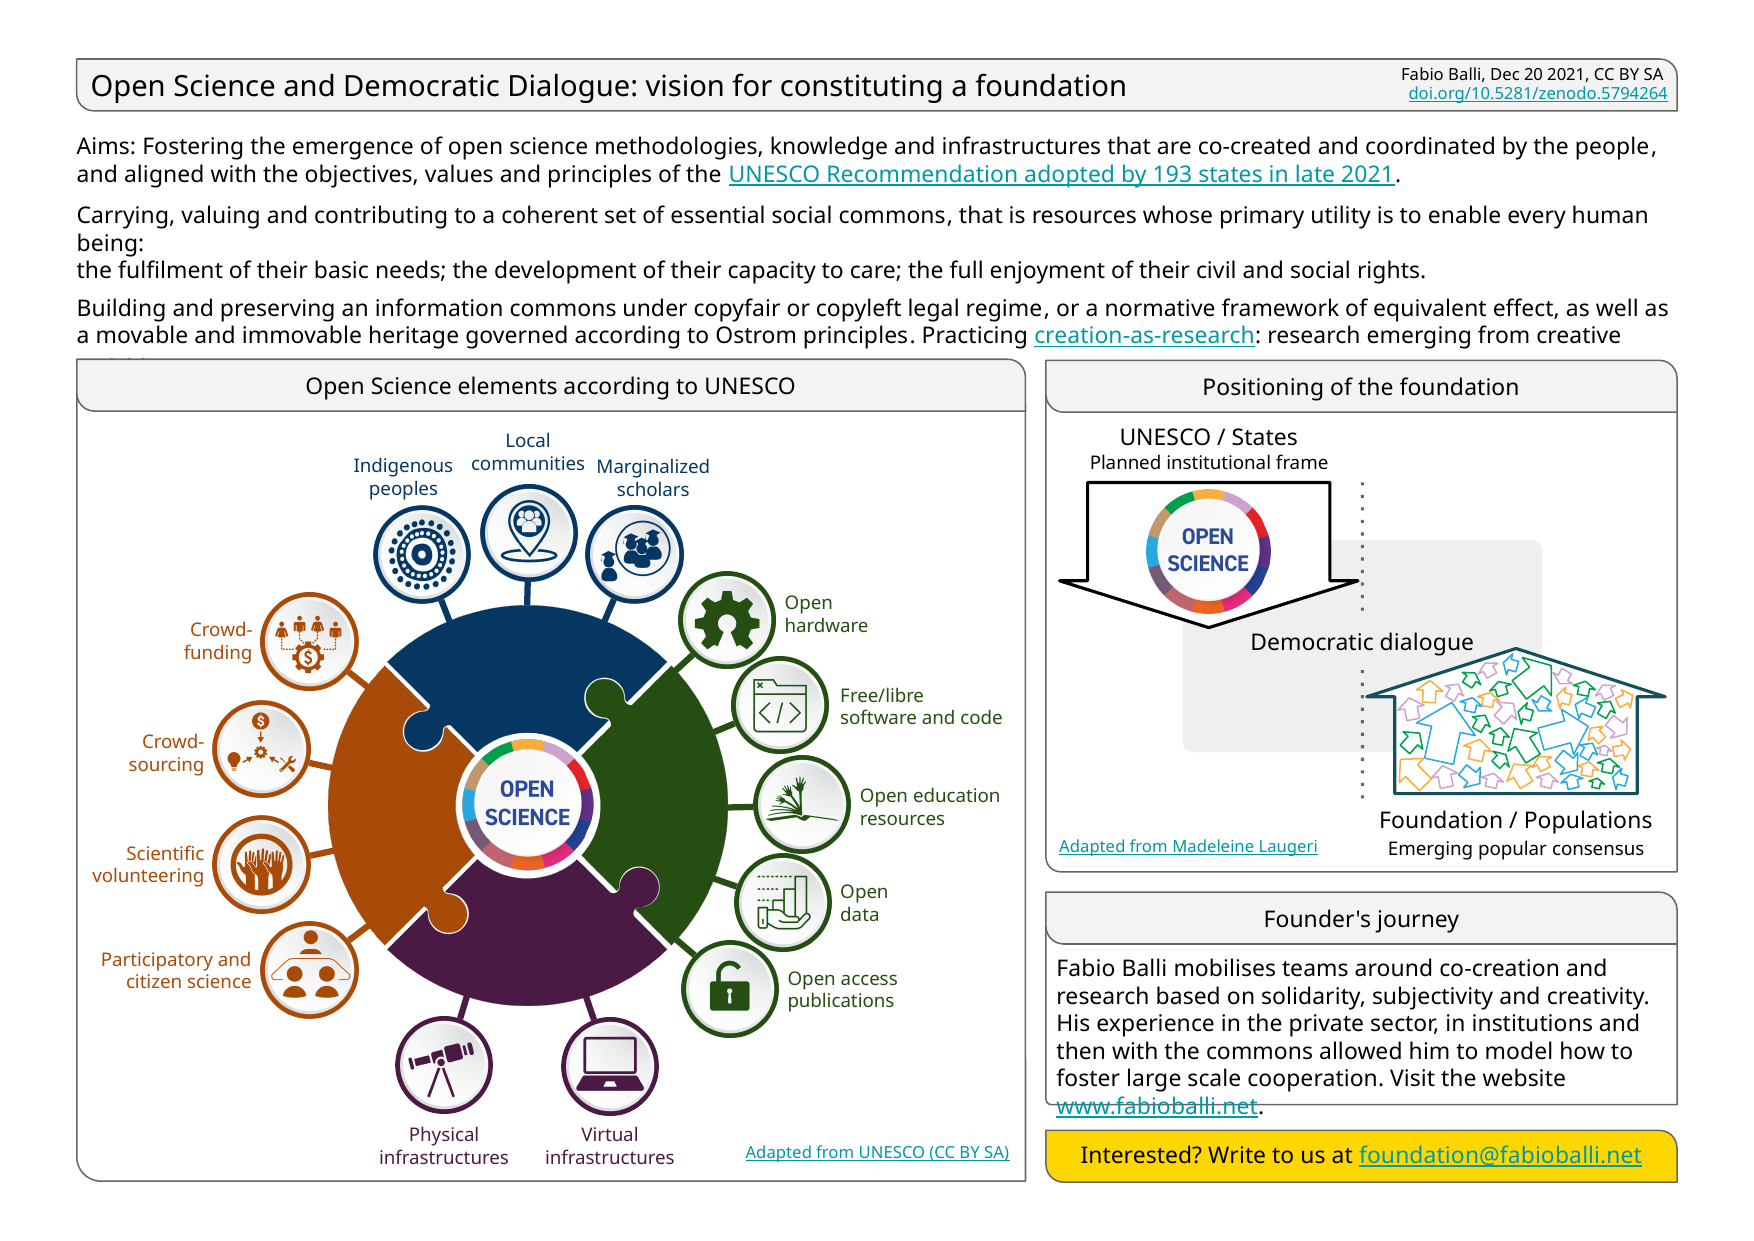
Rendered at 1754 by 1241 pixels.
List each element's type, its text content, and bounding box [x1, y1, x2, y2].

text_box Founder's journey [1045, 892, 1678, 944]
text_box Crowd- sourcing [83, 704, 214, 801]
text_box Fabio Balli mobilises teams around co-creation and research based on solidarity, subjectivity and creativity. His experience in the private sector, in institutions and then with the commons allowed him to model how to foster large scale cooperation. Visit the website www.fabioballi.net. [1045, 927, 1678, 1105]
text_box Democratic dialogue [1206, 624, 1518, 659]
text_box Crowd- funding [120, 592, 260, 689]
picture [395, 1016, 493, 1114]
text_box Interested? Write to us at foundation@fabioballi.net [1045, 1130, 1678, 1183]
text_box Fabio Balli, Dec 20 2021, CC BY SA doi.org/10.5281/zenodo.5794264 [1366, 58, 1678, 111]
text_box UNESCO / States Planned institutional frame [1086, 422, 1331, 485]
text_box Open hardware [775, 565, 917, 662]
text_box Participatory and citizen science [83, 921, 260, 1019]
picture [212, 700, 311, 798]
text_box Open access publications [779, 940, 953, 1038]
picture [1146, 489, 1271, 614]
text_box Foundation / Populations Emerging popular consensus [1370, 796, 1662, 859]
text_box [1059, 485, 1666, 794]
text_box Open Science and Democratic Dialogue: vision for constituting a foundation [76, 58, 1366, 111]
text_box Aims: Fostering the emergence of open science methodologies, knowledge and infrastructures that are co-created and coordinated by the people, and aligned with the objectives, values and principles of the UNESCO Recommendation adopted by 193 states in late 2021. Carrying, valuing and contributing to a coherent set of essential social commons, that is resources whose primary utility is to enable every human being: the fulfilment of their basic needs; the development of their capacity to care; the full enjoyment of their civil and social rights. Building and preserving an information commons under copyfair or copyleft legal regime, or a normative framework of equivalent effect, as well as a movable and immovable heritage governed according to Ostrom principles. Practicing creation-as-research: research emerging from creative activities. [76, 122, 1678, 343]
text_box Adapted from UNESCO (CC BY SA) [76, 396, 1026, 1182]
text_box Open data [832, 854, 973, 951]
text_box Physical infrastructures [348, 1115, 539, 1176]
picture [212, 815, 311, 914]
text_box Adapted from Madeleine Laugeri [1045, 396, 1678, 872]
text_box Free/libre software and code [831, 657, 1006, 755]
text_box Indigenous peoples [333, 446, 474, 507]
picture [480, 484, 578, 582]
picture [373, 505, 471, 604]
text_box Open Science elements according to UNESCO [76, 359, 1026, 412]
picture [561, 1017, 659, 1116]
text_box Virtual infrastructures [539, 1115, 705, 1176]
picture [260, 505, 851, 1038]
text_box Marginalized scholars [582, 447, 724, 508]
text_box Scientific volunteering [83, 815, 212, 913]
text_box Local communities [457, 421, 599, 482]
text_box Positioning of the foundation [1045, 360, 1678, 413]
text_box Open education resources [851, 758, 1014, 855]
